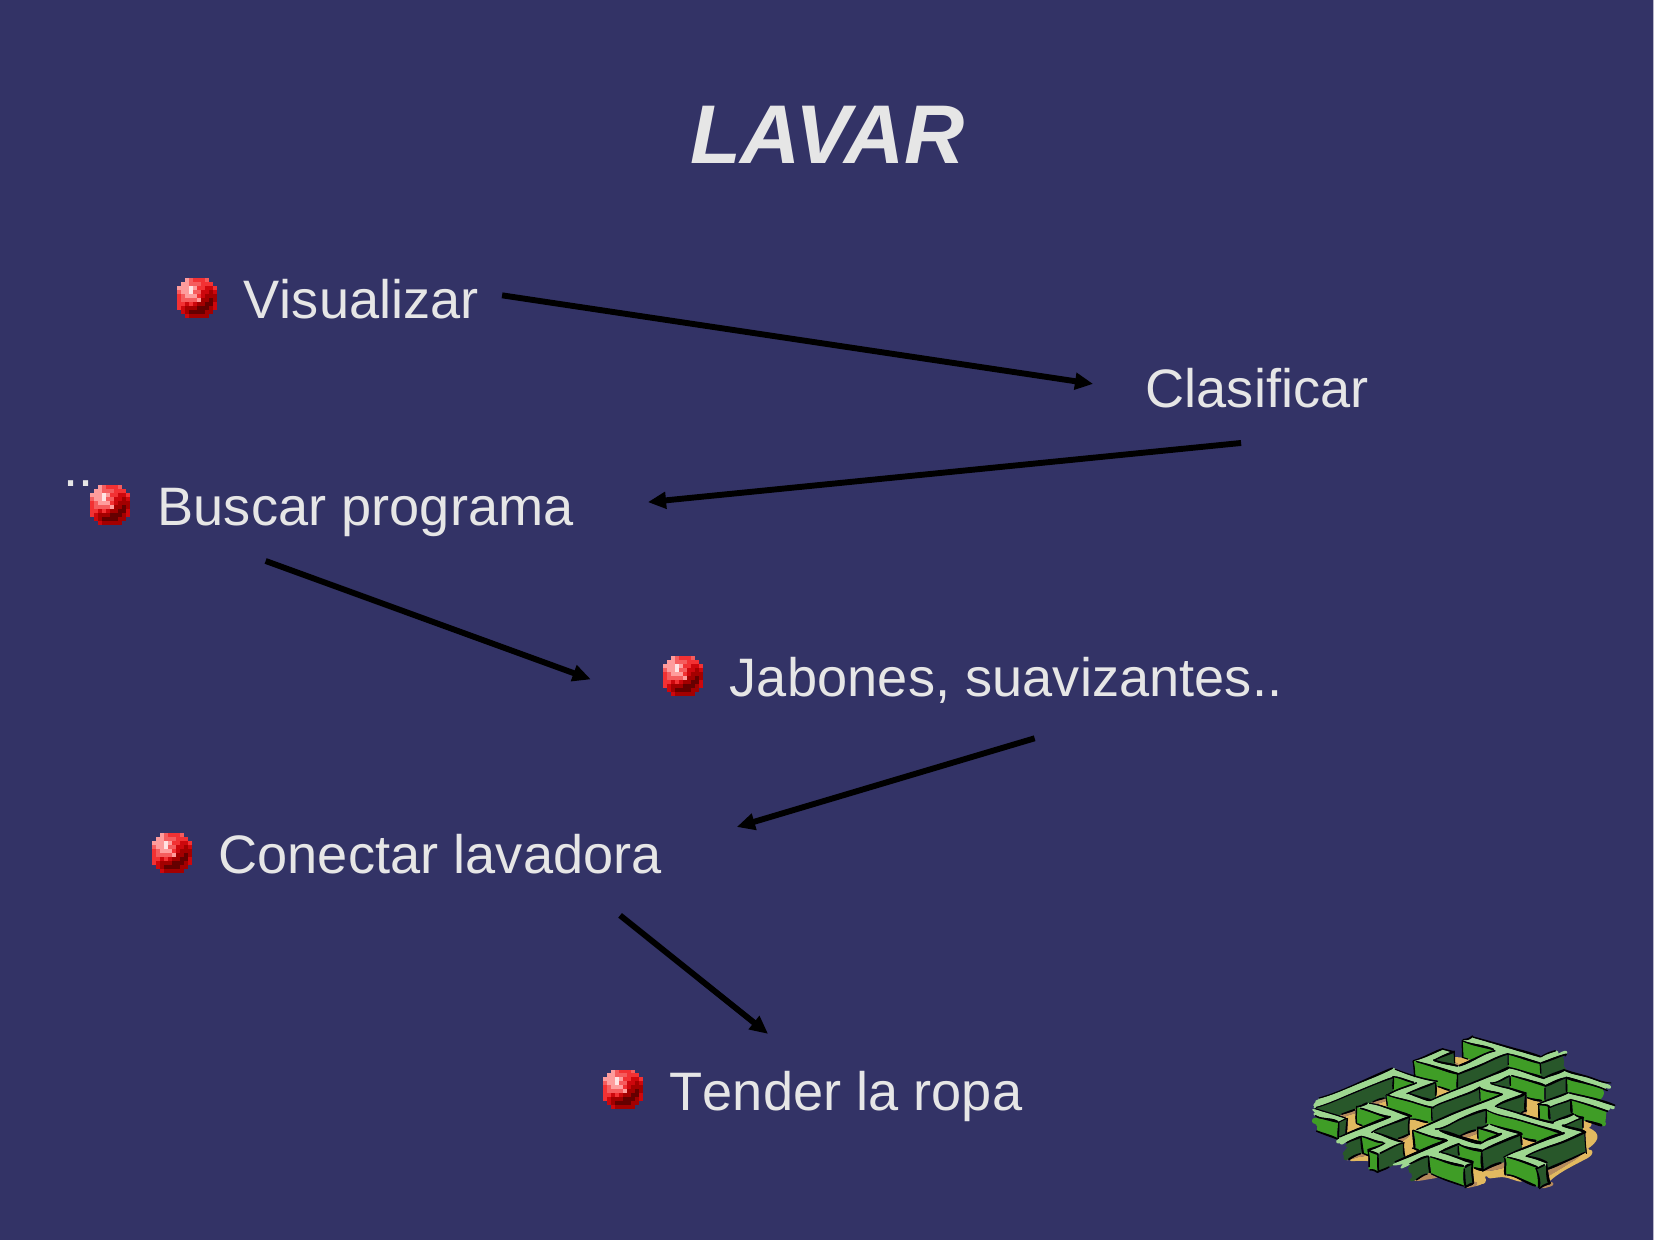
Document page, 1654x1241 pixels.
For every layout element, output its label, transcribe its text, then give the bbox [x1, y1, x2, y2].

list .. [59, 233, 1509, 1123]
text_box Tender la ropa [603, 1057, 1093, 1123]
picture [603, 1070, 643, 1109]
text_box Conectar lavadora [152, 820, 739, 886]
picture [663, 656, 703, 696]
picture [152, 833, 192, 873]
text_box Jabones, suavizantes.. [663, 643, 1359, 709]
picture [177, 278, 217, 318]
text_box Clasificar [1140, 354, 1477, 449]
picture [90, 485, 130, 525]
text_box Buscar programa [90, 472, 680, 538]
text_box Visualizar [177, 265, 554, 331]
title LAVAR [121, 33, 1534, 227]
